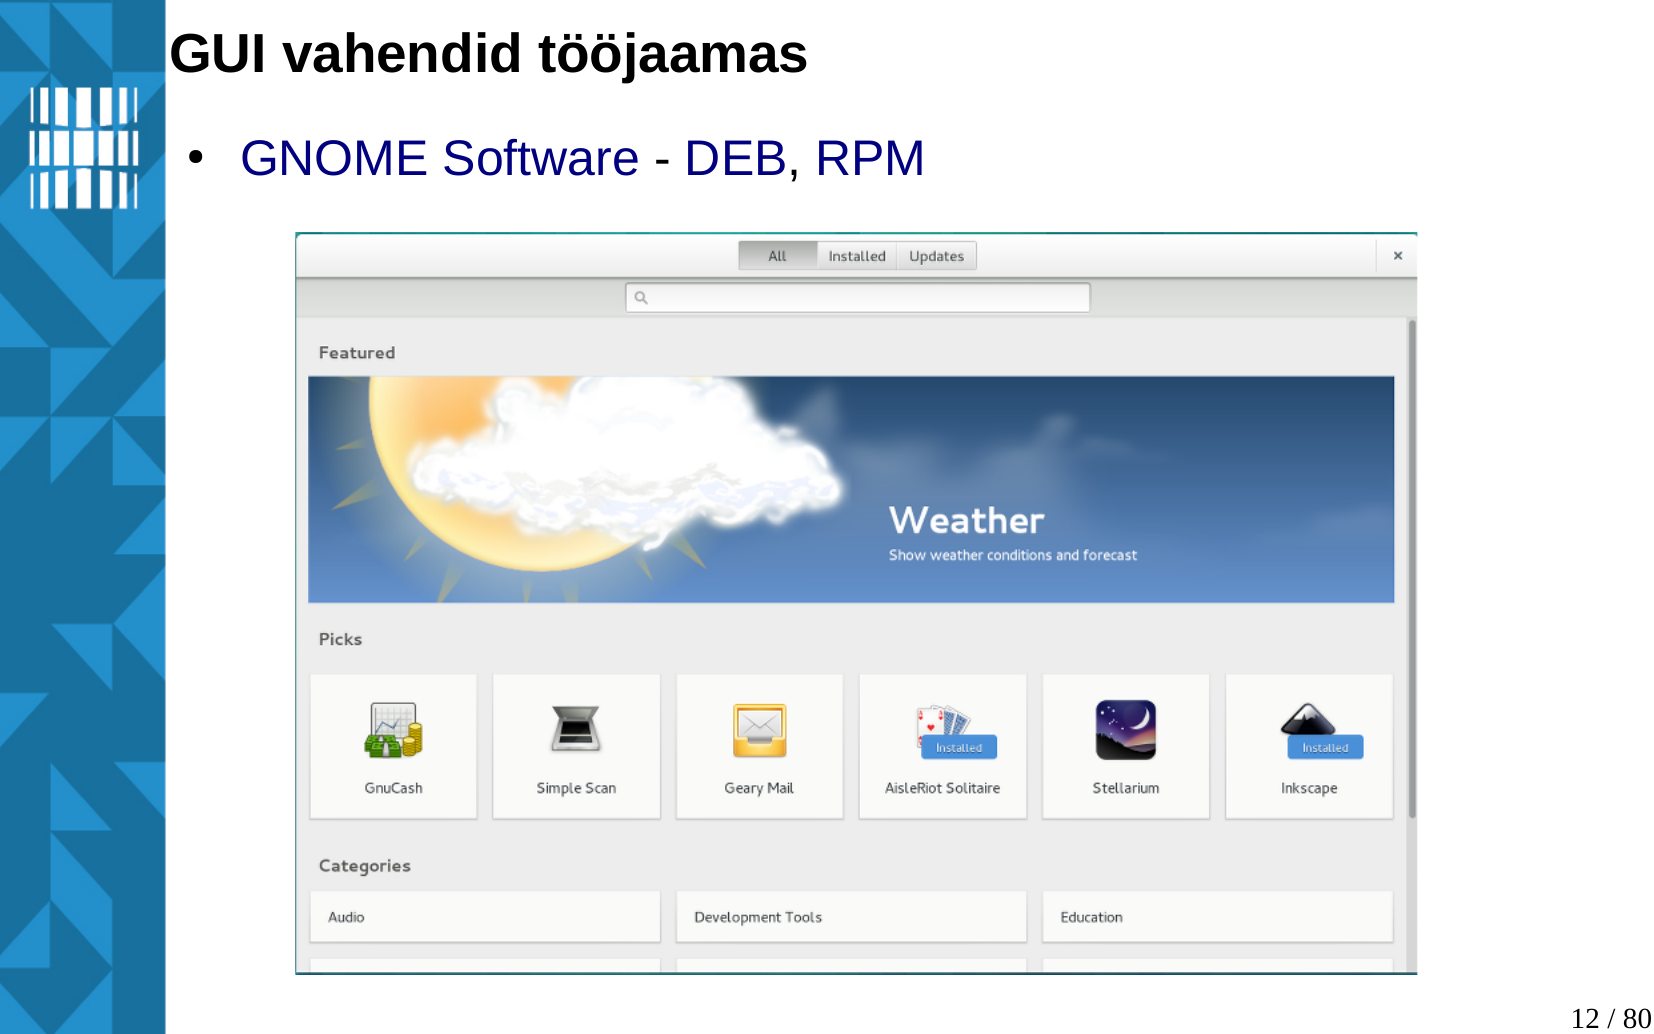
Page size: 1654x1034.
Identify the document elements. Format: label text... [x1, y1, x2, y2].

title GUI vahendid tööjaamas [169, 11, 1571, 95]
list GNOME Software - DEB, RPM [169, 129, 1630, 207]
picture [295, 232, 1418, 975]
